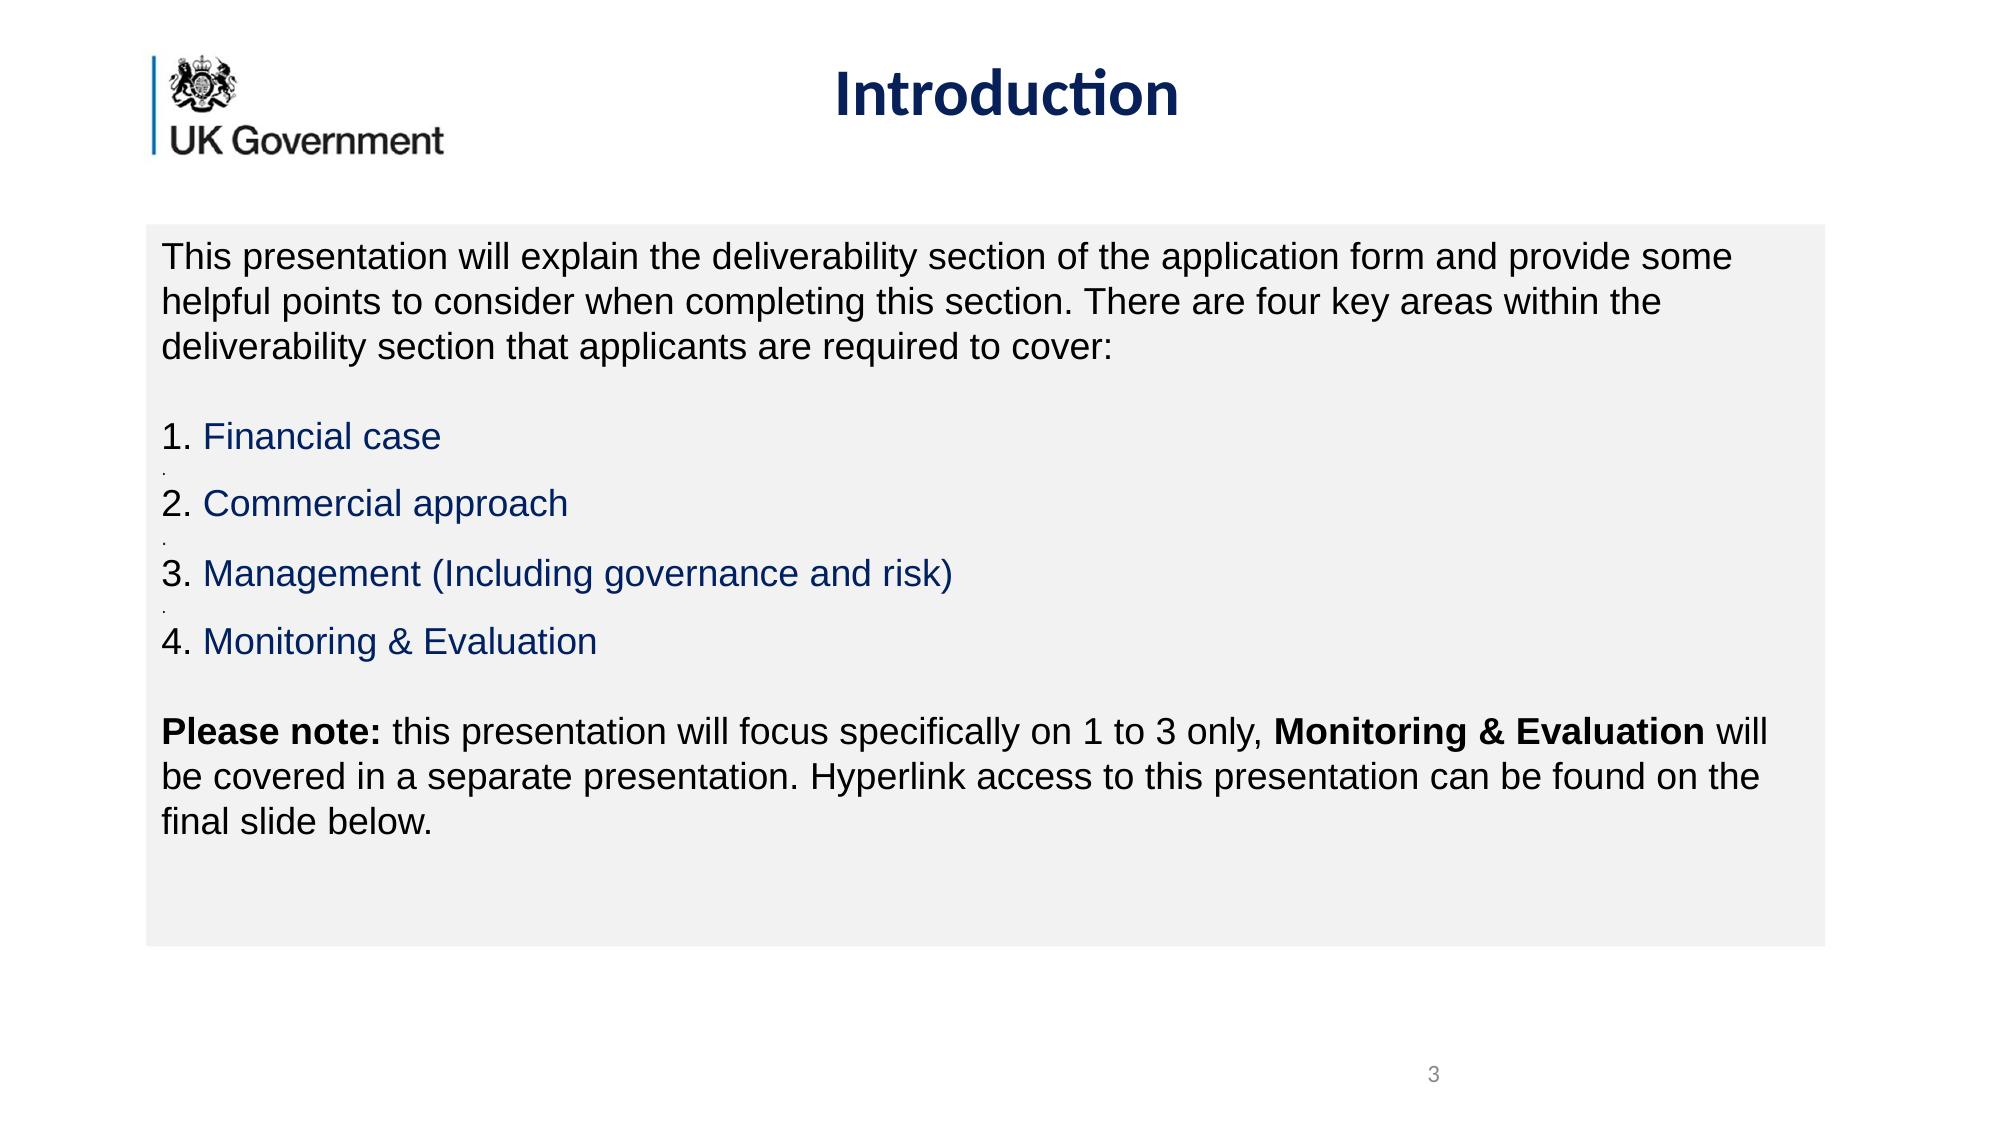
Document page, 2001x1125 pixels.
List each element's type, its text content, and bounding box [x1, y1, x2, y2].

text_box Introduction [819, 41, 1826, 138]
picture [138, 14, 482, 164]
text_box 3 [1412, 1042, 1863, 1103]
text_box This presentation will explain the deliverability section of the application form and provide some helpful points to consider when completing this section. There are four key areas within the deliverability section that applicants are required to cover: Financial case . Commercial approach . Management (Including governance and risk) . Monitoring & Evaluation Please note: this presentation will focus specifically on 1 to 3 only, Monitoring & Evaluation will be covered in a separate presentation. Hyperlink access to this presentation can be found on the final slide below. [146, 224, 1826, 947]
